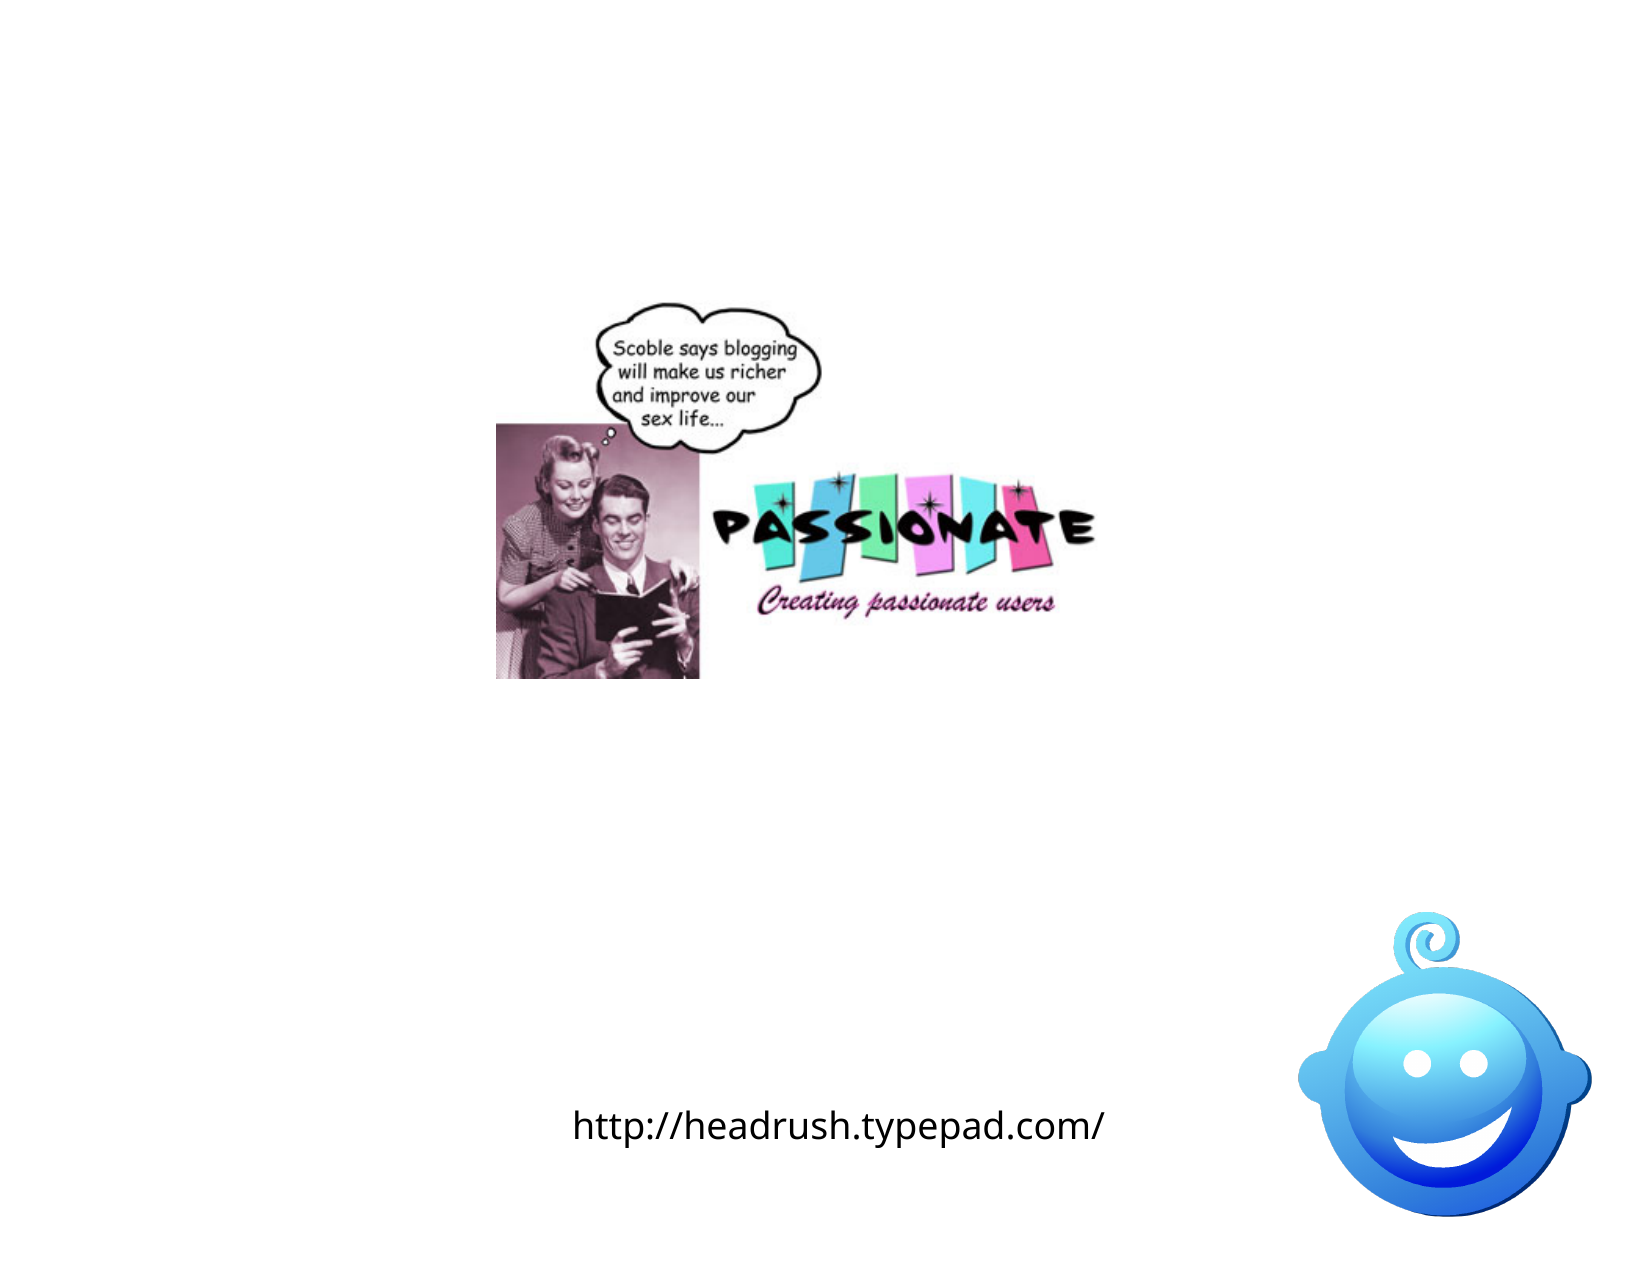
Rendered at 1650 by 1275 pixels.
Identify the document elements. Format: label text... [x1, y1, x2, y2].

picture [1298, 911, 1592, 1217]
text_box http://headrush.typepad.com/ [557, 1091, 1093, 1153]
picture [496, 300, 1154, 679]
